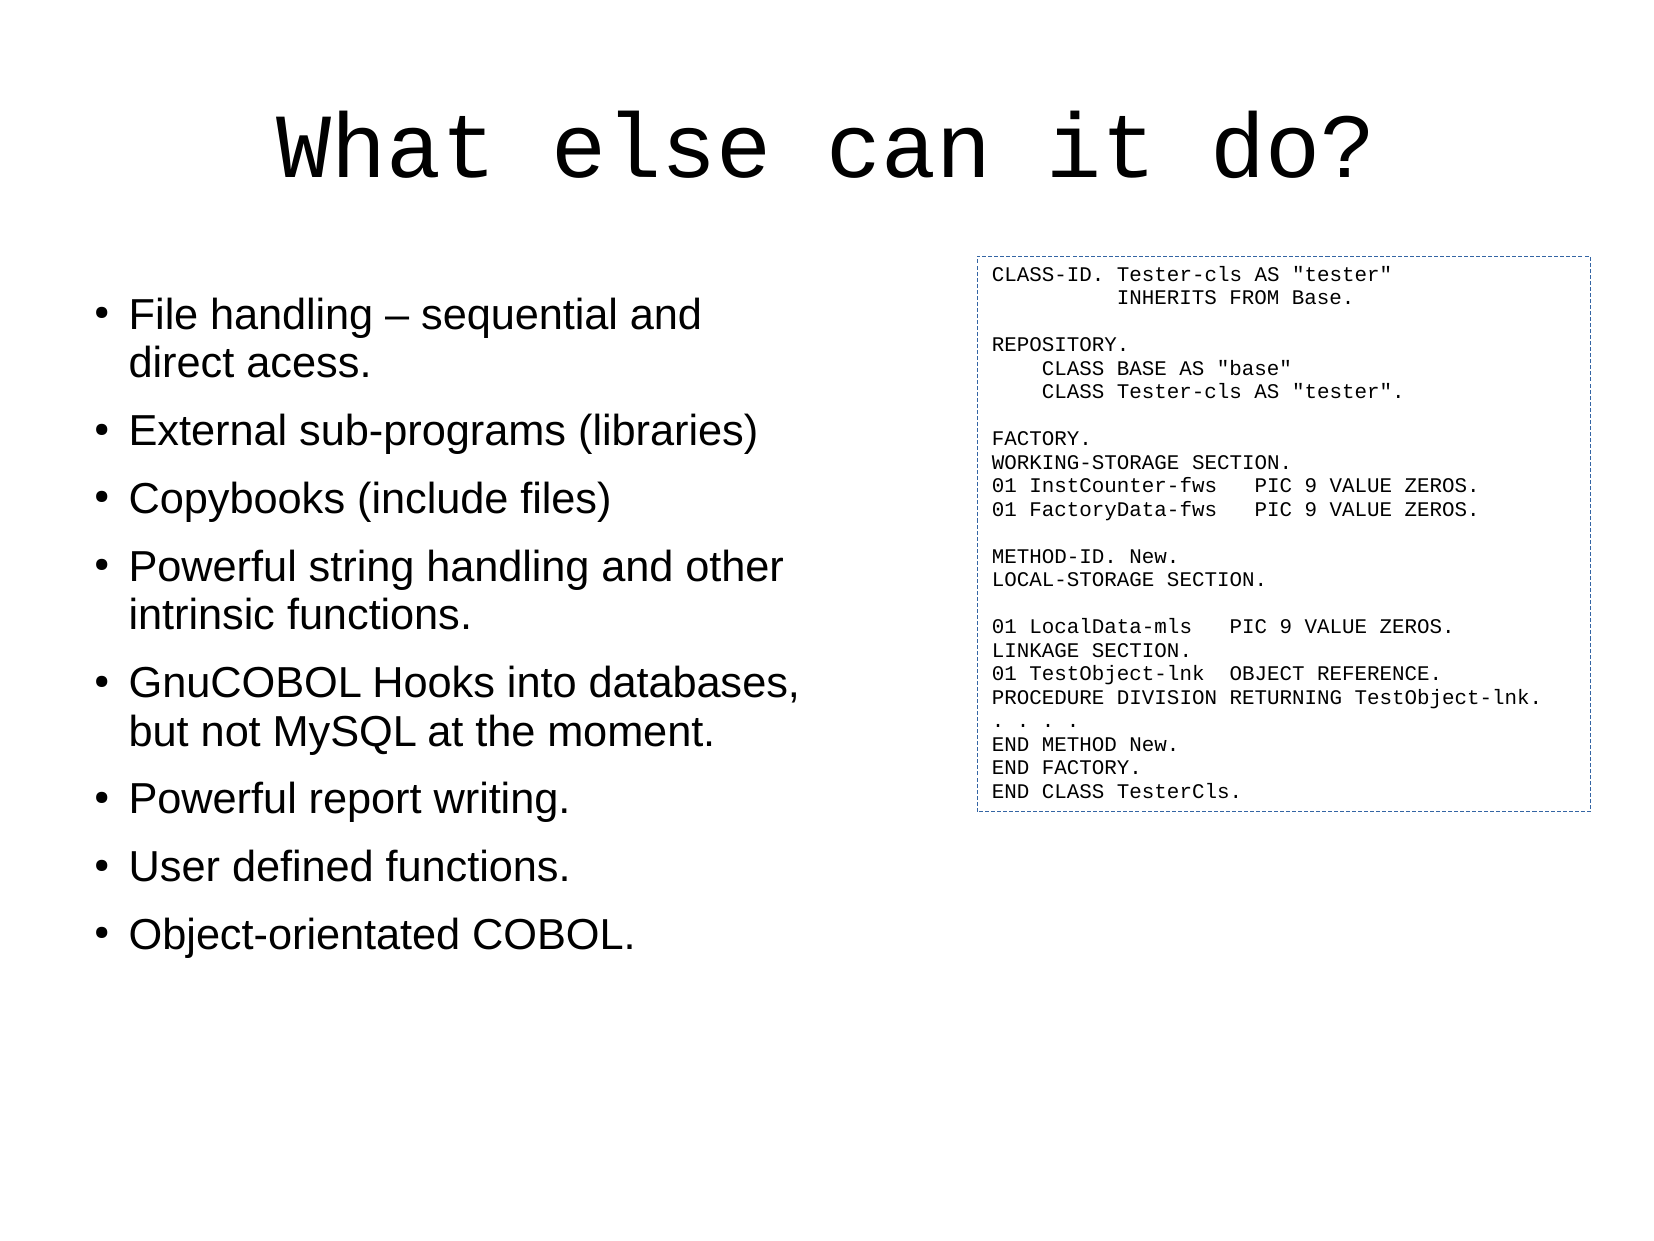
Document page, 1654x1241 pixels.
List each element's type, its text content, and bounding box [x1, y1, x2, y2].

text_box CLASS-ID. Tester-cls AS "tester" INHERITS FROM Base. REPOSITORY. CLASS BASE AS "base" CLASS Tester-cls AS "tester". FACTORY. WORKING-STORAGE SECTION. 01 InstCounter-fws PIC 9 VALUE ZEROS. 01 FactoryData-fws PIC 9 VALUE ZEROS. METHOD-ID. New. LOCAL-STORAGE SECTION. 01 LocalData-mls PIC 9 VALUE ZEROS. LINKAGE SECTION. 01 TestObject-lnk OBJECT REFERENCE. PROCEDURE DIVISION RETURNING TestObject-lnk. . . . . END METHOD New. END FACTORY. END CLASS TesterCls. [977, 256, 1591, 767]
title What else can it do? [82, 49, 1571, 257]
list File handling – sequential and direct acess. External sub-programs (libraries) Copybooks (include files) Powerful string handling and other intrinsic functions. GnuCOBOL Hooks into databases, but not MySQL at the moment. Powerful report writing. User defined functions. Object-orientated COBOL. [82, 290, 809, 1010]
